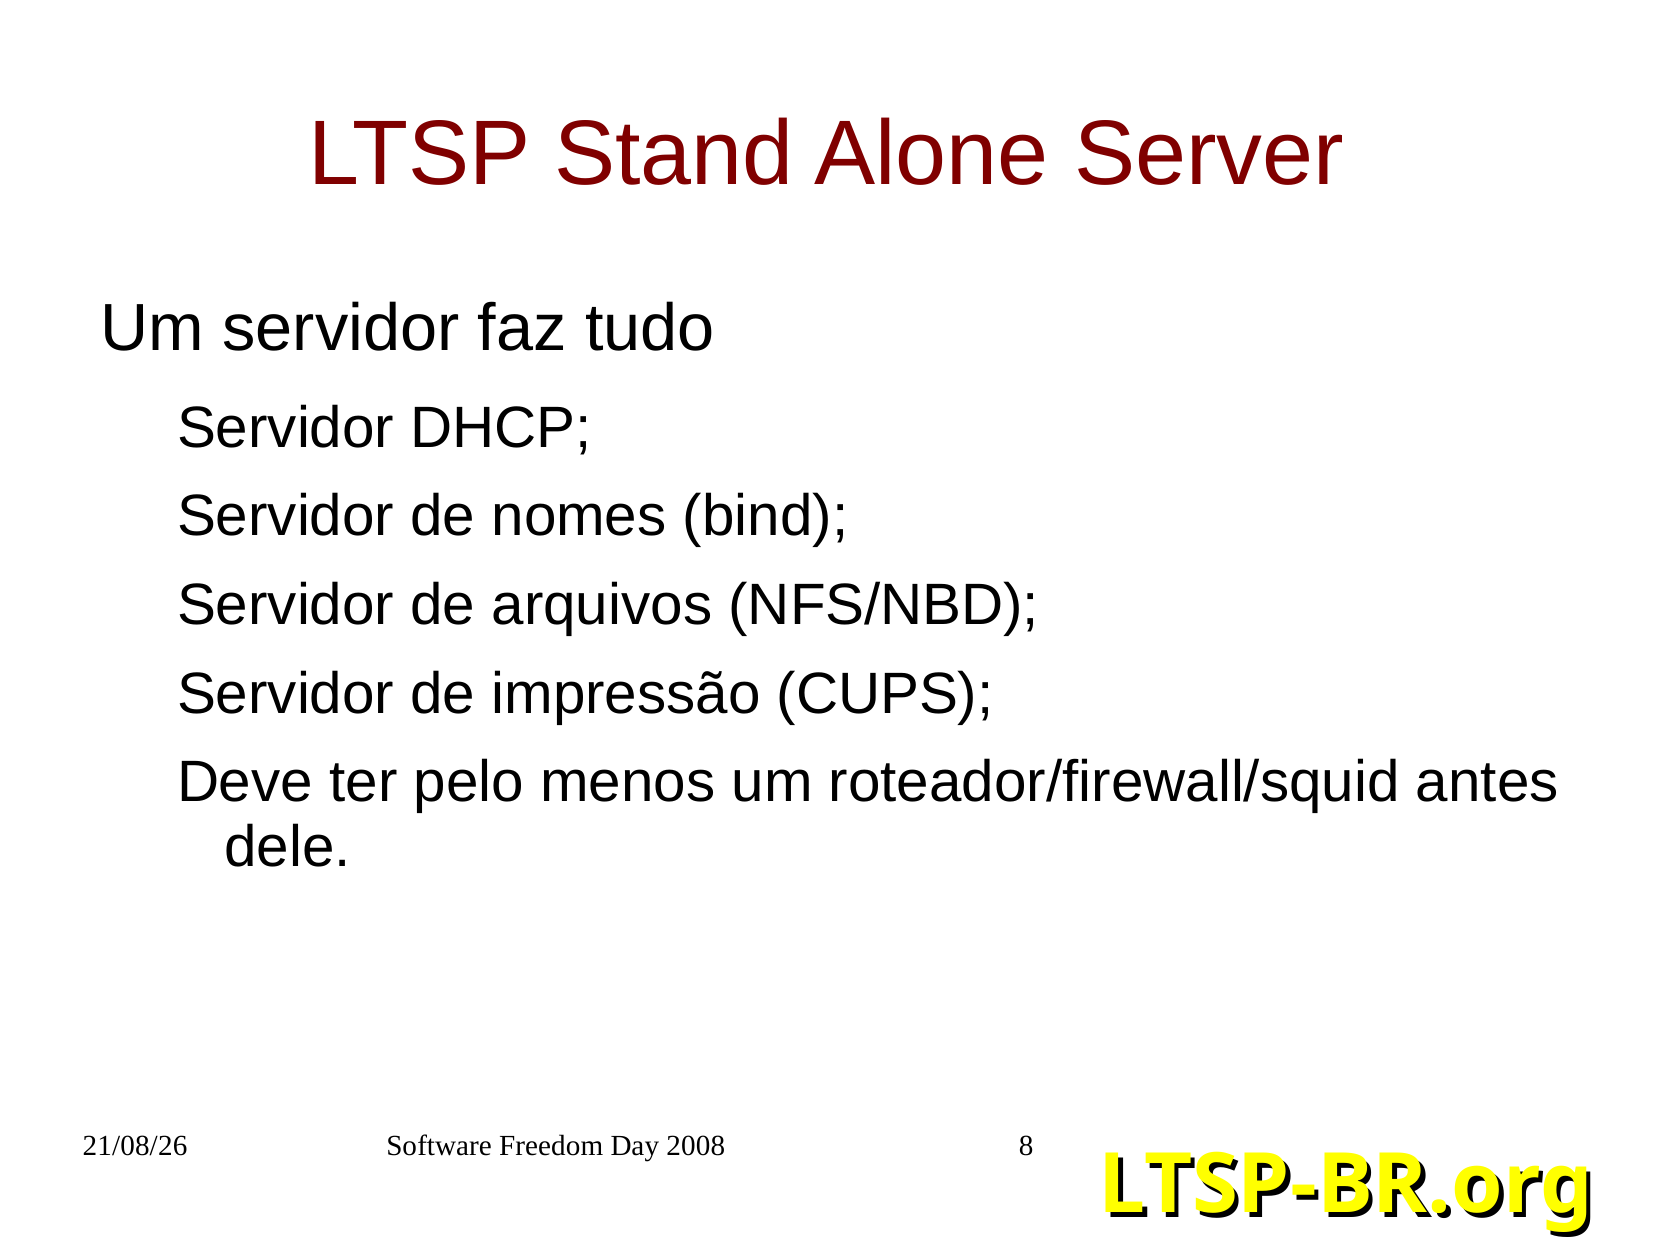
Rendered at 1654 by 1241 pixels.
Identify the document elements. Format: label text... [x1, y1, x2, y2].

list Um servidor faz tudo Servidor DHCP; Servidor de nomes (bind); Servidor de arquivos (NFS/NBD); Servidor de impressão (CUPS); Deve ter pelo menos um roteador/firewall/squid antes dele. [82, 290, 1571, 1094]
title LTSP Stand Alone Server [82, 56, 1571, 250]
